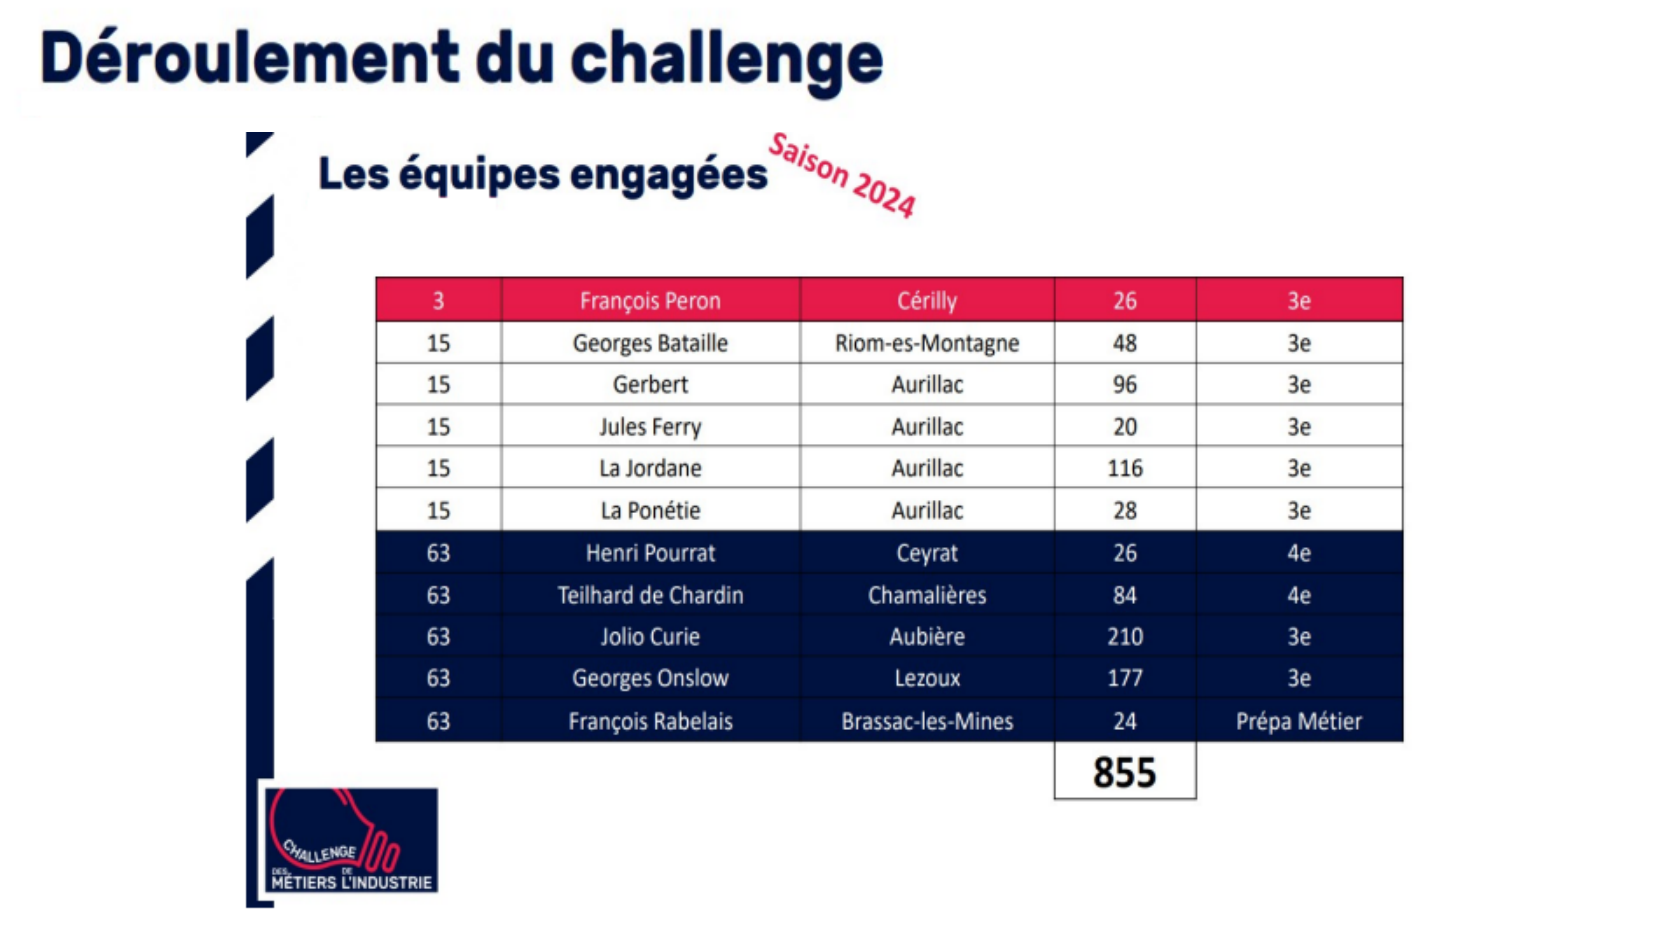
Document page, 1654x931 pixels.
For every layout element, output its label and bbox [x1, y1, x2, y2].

picture [12, 6, 1418, 917]
